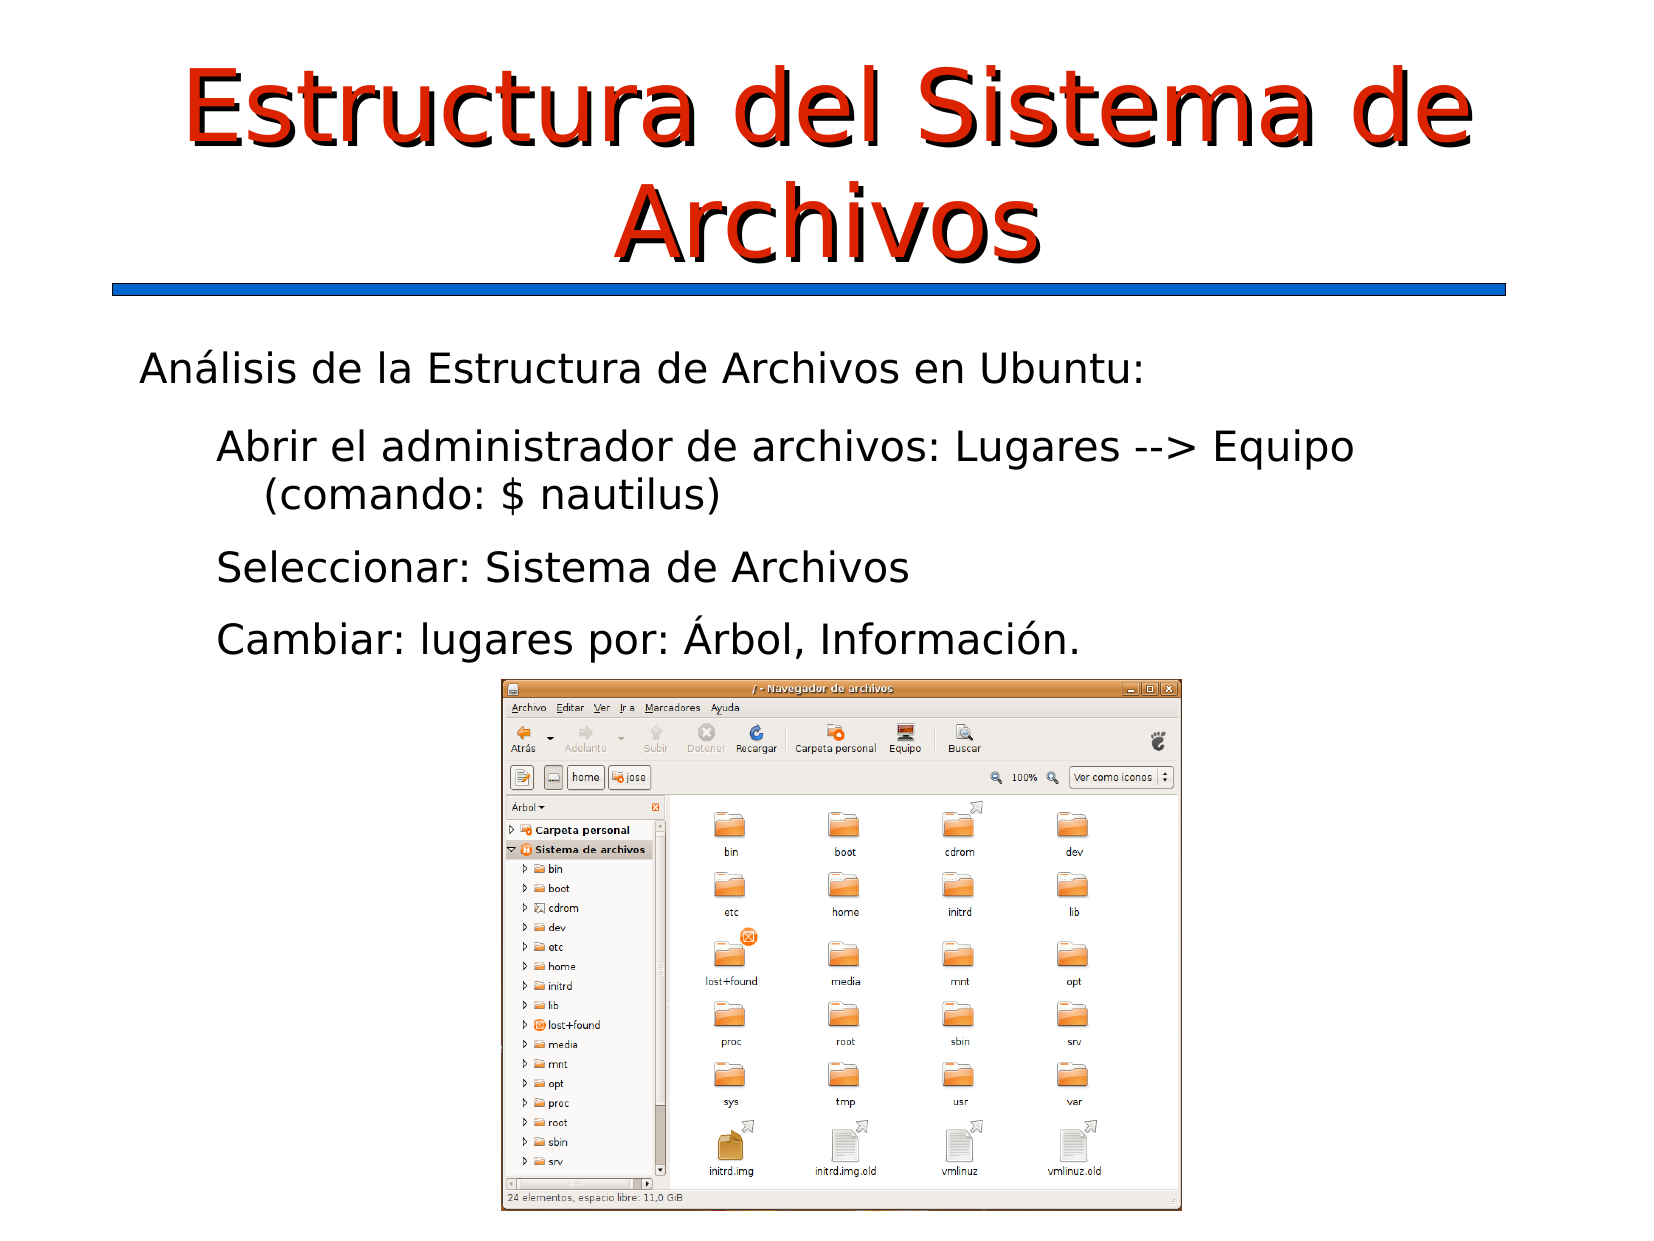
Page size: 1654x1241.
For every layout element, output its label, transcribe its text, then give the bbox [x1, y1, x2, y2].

list Análisis de la Estructura de Archivos en Ubuntu: Abrir el administrador de archivos: Lugares --> Equipo (comando: $ nautilus) Seleccionar: Sistema de Archivos Cambiar: lugares por: Árbol, Información. [121, 344, 1534, 1164]
title Estructura del Sistema de Archivos [121, 48, 1534, 282]
picture [501, 679, 1182, 1211]
